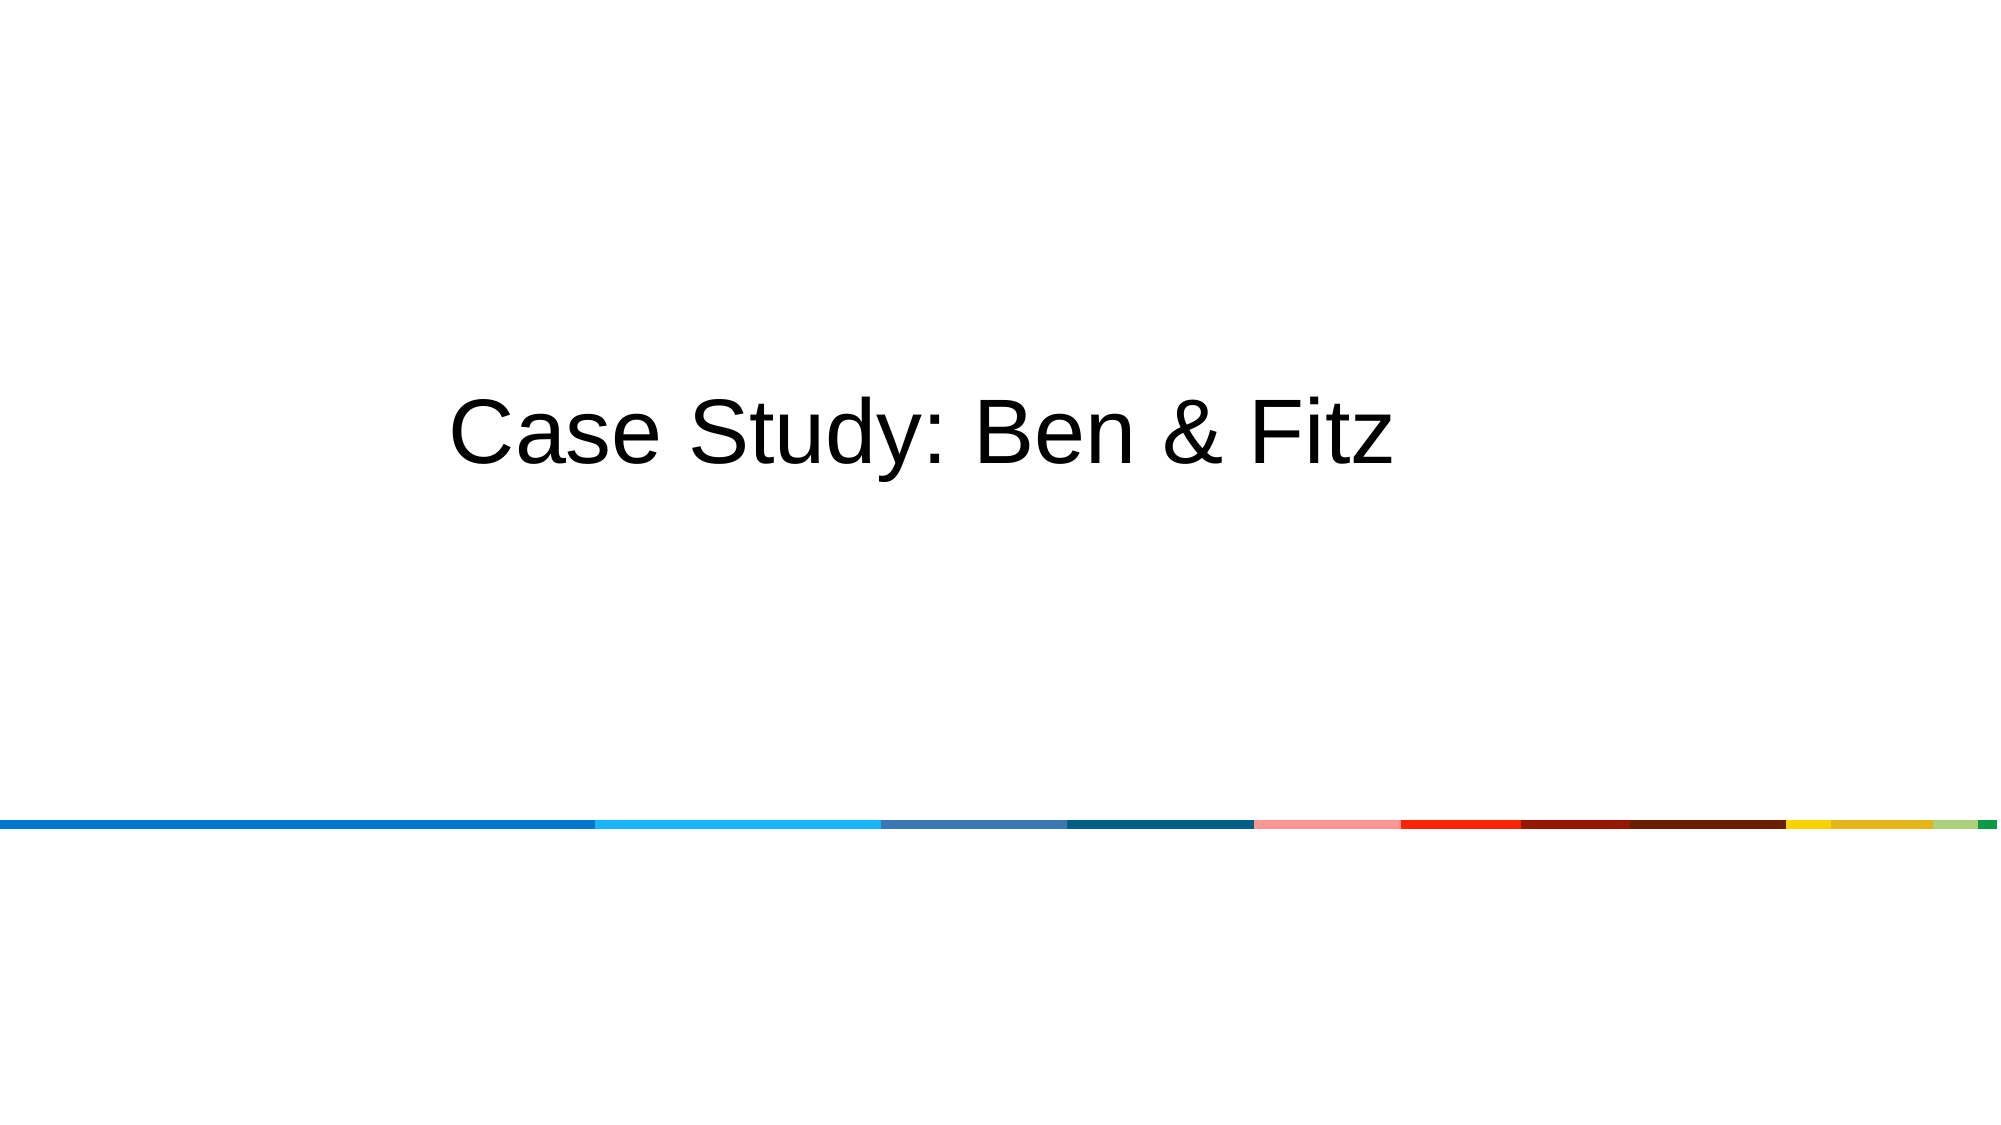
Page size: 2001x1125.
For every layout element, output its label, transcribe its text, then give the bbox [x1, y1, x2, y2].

text_box [0, 820, 1997, 829]
text_box Case Study: Ben & Fitz [61, 324, 1787, 543]
